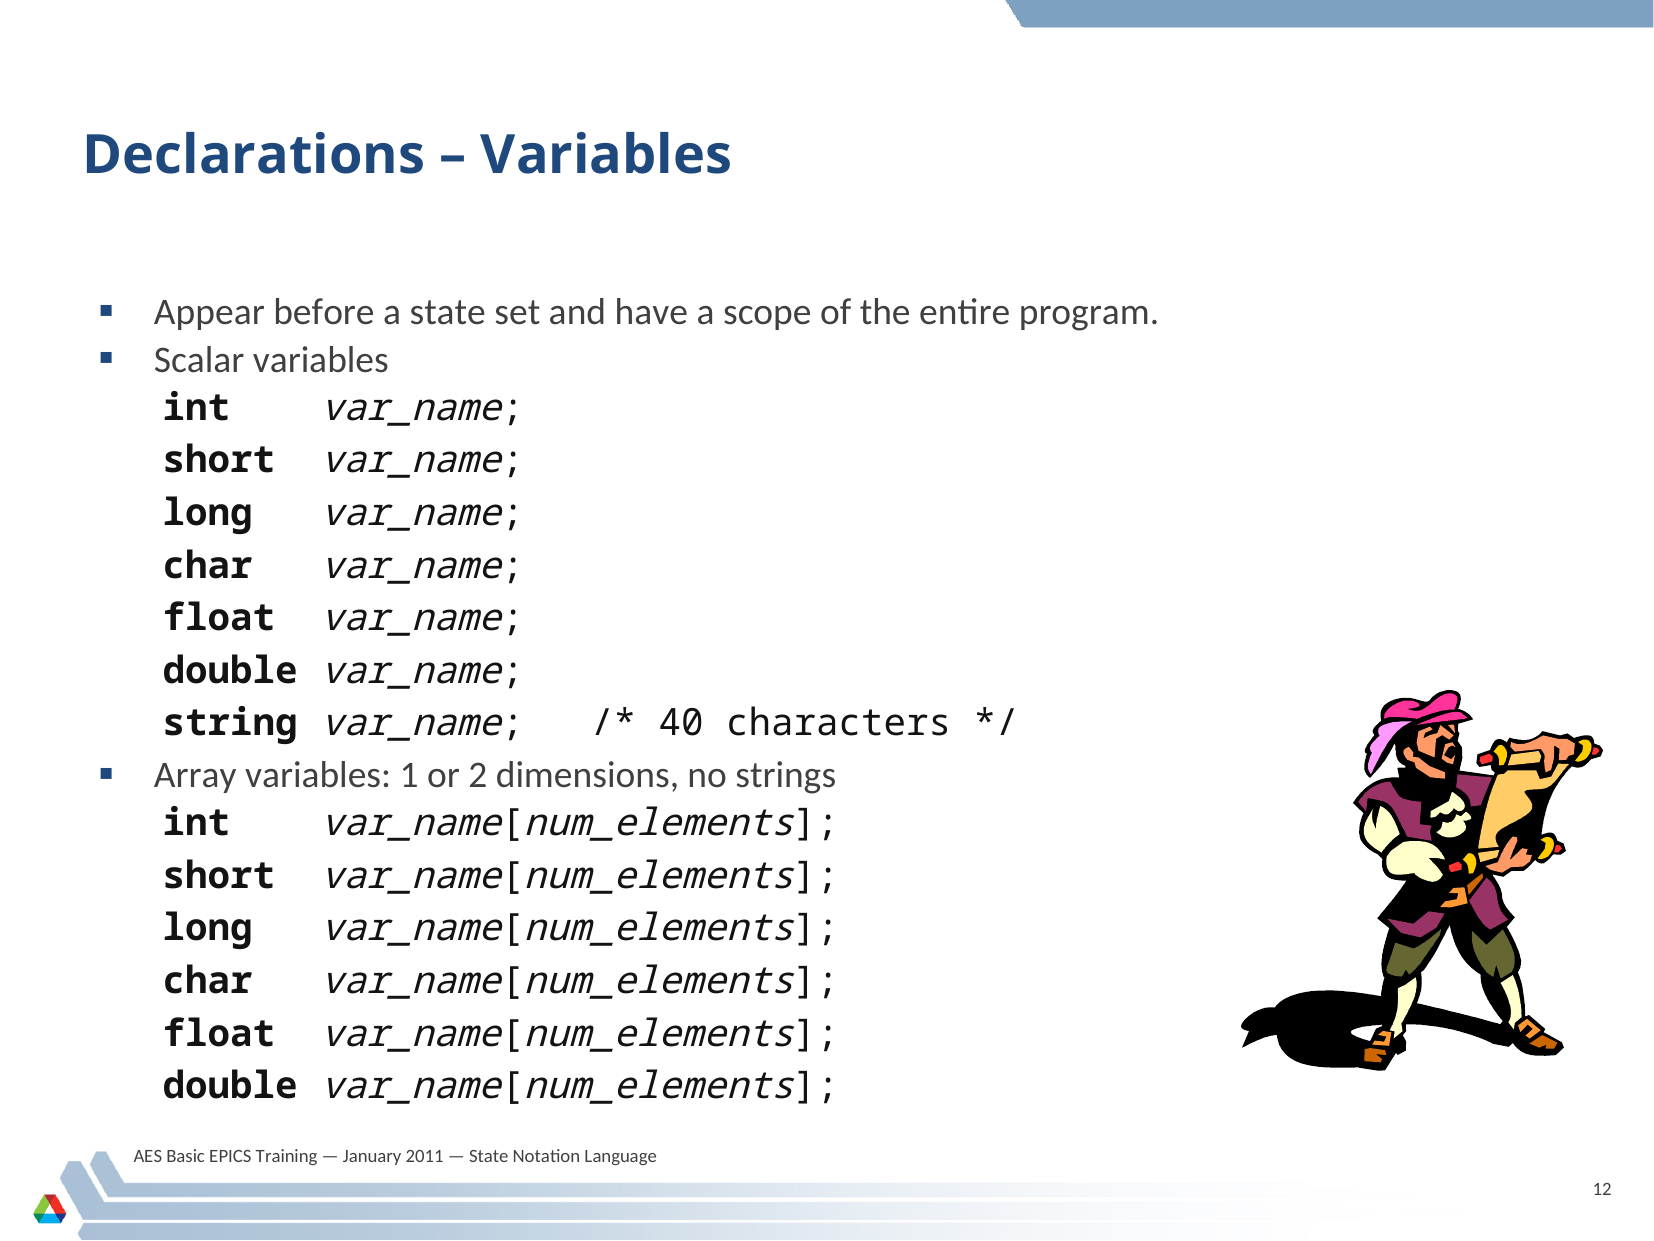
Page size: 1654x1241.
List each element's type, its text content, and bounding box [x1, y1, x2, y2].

list Appear before a state set and have a scope of the entire program. Scalar variables int var_name; short var_name; long var_name; char var_name; float var_name; double var_name; string var_name; /* 40 characters */ Array variables: 1 or 2 dimensions, no strings int var_name[num_elements]; short var_name[num_elements]; long var_name[num_elements]; char var_name[num_elements]; float var_name[num_elements]; double var_name[num_elements]; [82, 289, 1571, 1123]
picture [0, 1143, 1654, 1240]
title Declarations – Variables [82, 49, 1571, 257]
picture [0, 0, 1654, 29]
picture [1240, 686, 1608, 1075]
